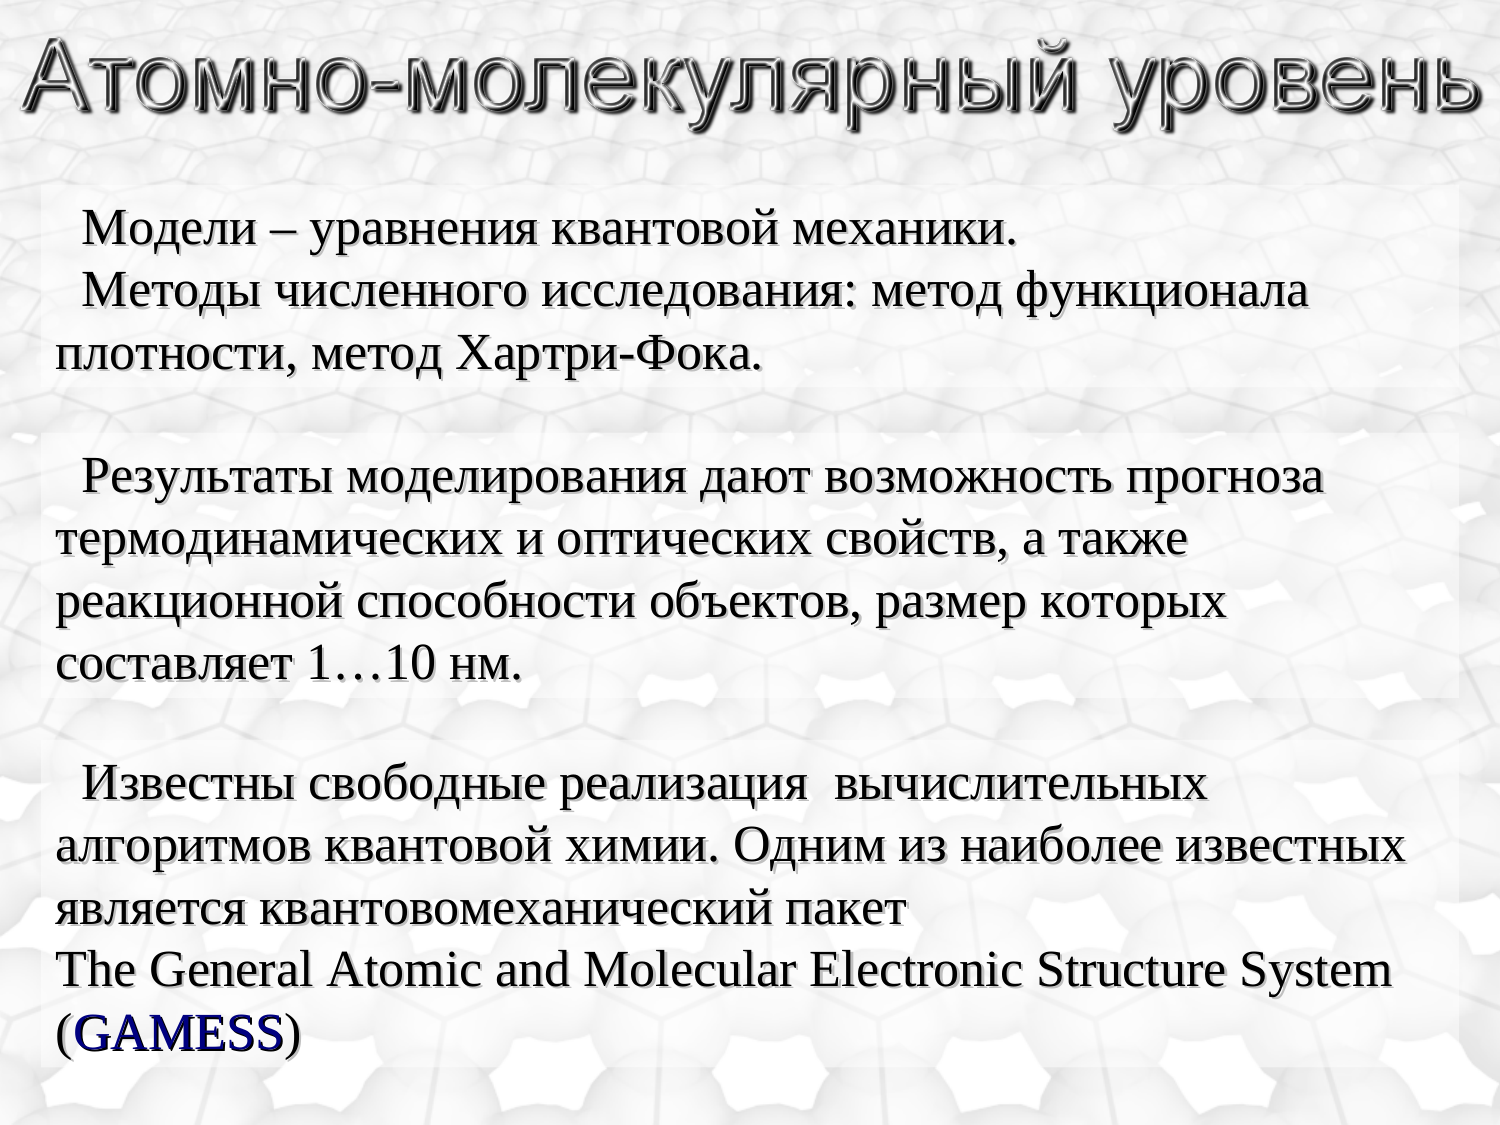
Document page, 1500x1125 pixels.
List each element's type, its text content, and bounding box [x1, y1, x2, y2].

text_box Известны свободные реализация вычислительных алгоритмов квантовой химии. Одним из наиболее известных является квантовомеханический пакет The General Atomic and Molecular Electronic Structure System (GAMESS) [41, 739, 1459, 1068]
picture [0, 0, 1500, 1125]
text_box Результаты моделирования дают возможность прогноза термодинамических и оптических свойств, а также реакционной способности объектов, размер которых составляет 1…10 нм. [41, 432, 1459, 698]
text_box Модели – уравнения квантовой механики. Методы численного исследования: метод функционала плотности, метод Хартри-Фока. [41, 184, 1459, 388]
